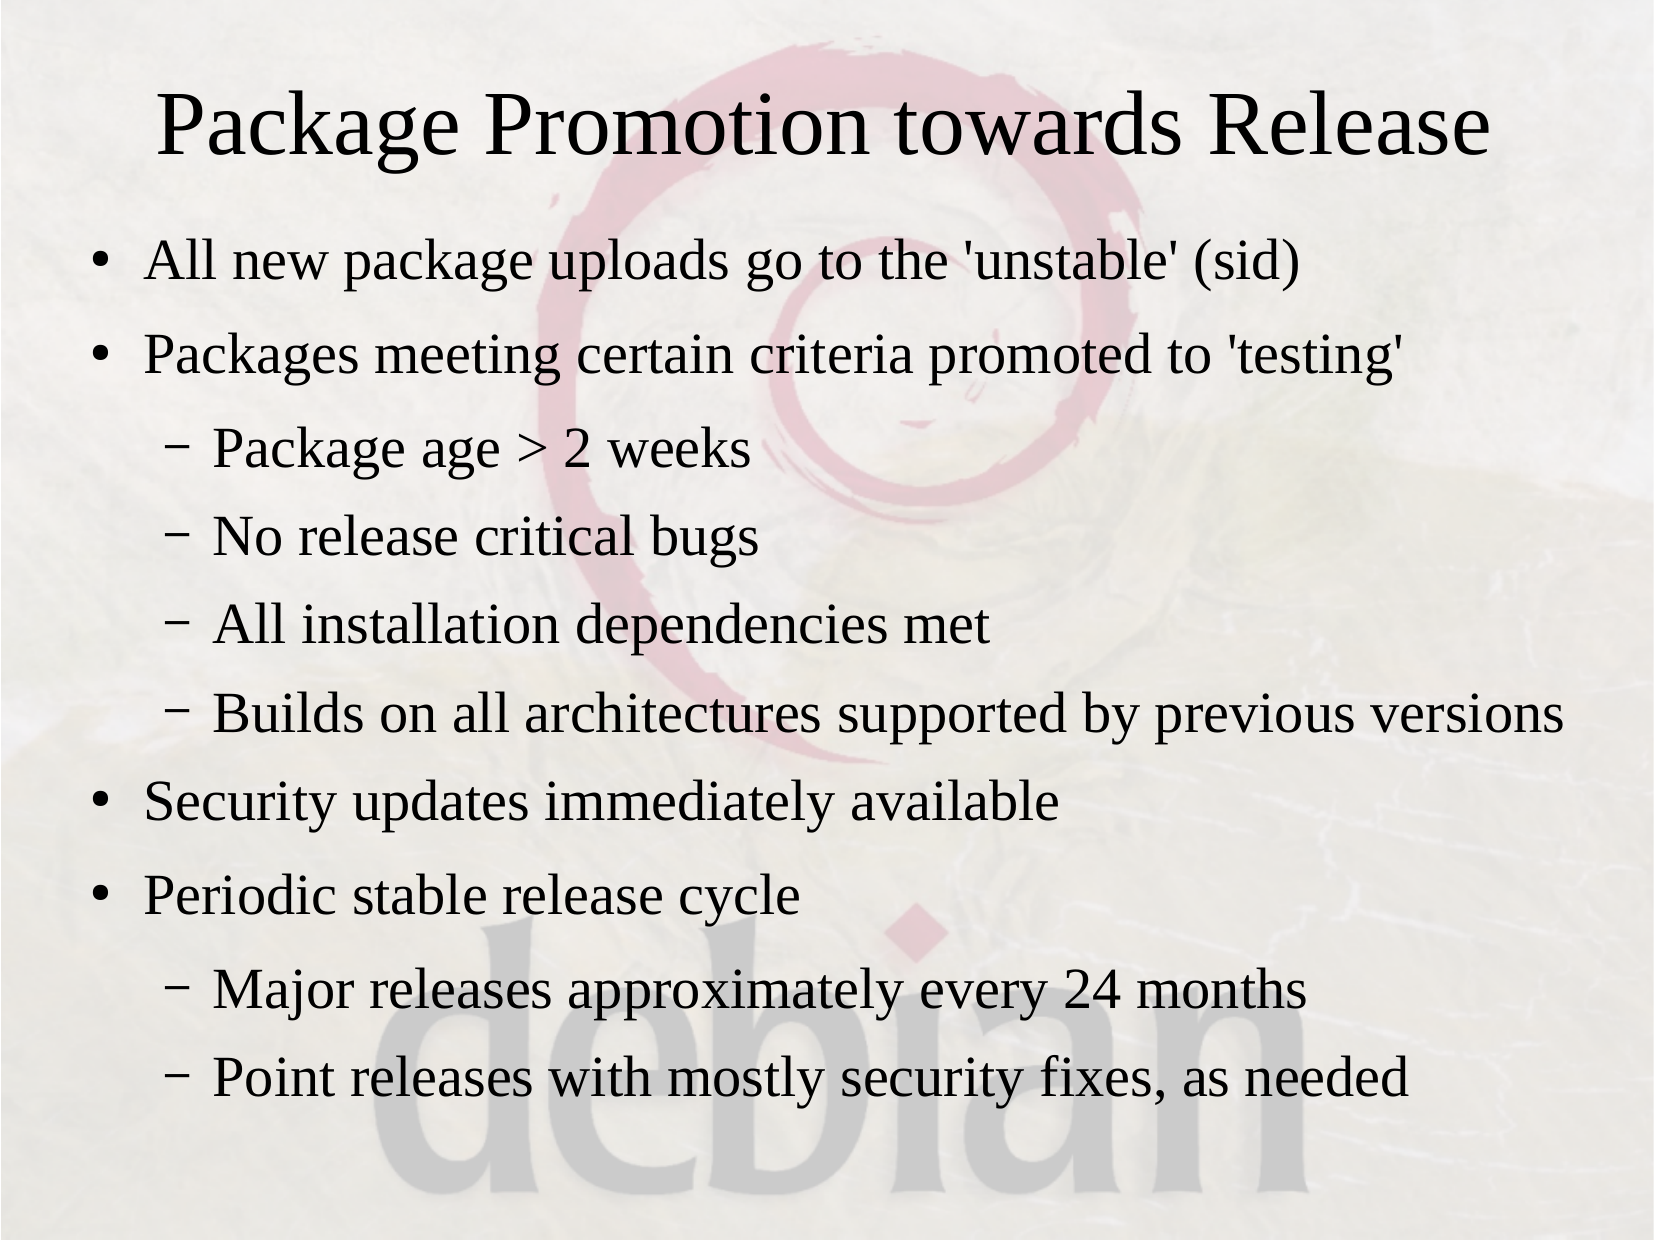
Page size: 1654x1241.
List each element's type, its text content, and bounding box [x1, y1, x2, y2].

title Package Promotion towards Release [119, 20, 1532, 227]
picture [1, 0, 1654, 1240]
list All new package uploads go to the 'unstable' (sid) Packages meeting certain criteria promoted to 'testing' Package age > 2 weeks No release critical bugs All installation dependencies met Builds on all architectures supported by previous versions Security updates immediately available Periodic stable release cycle Major releases approximately every 24 months Point releases with mostly security fixes, as needed [72, 227, 1569, 1186]
